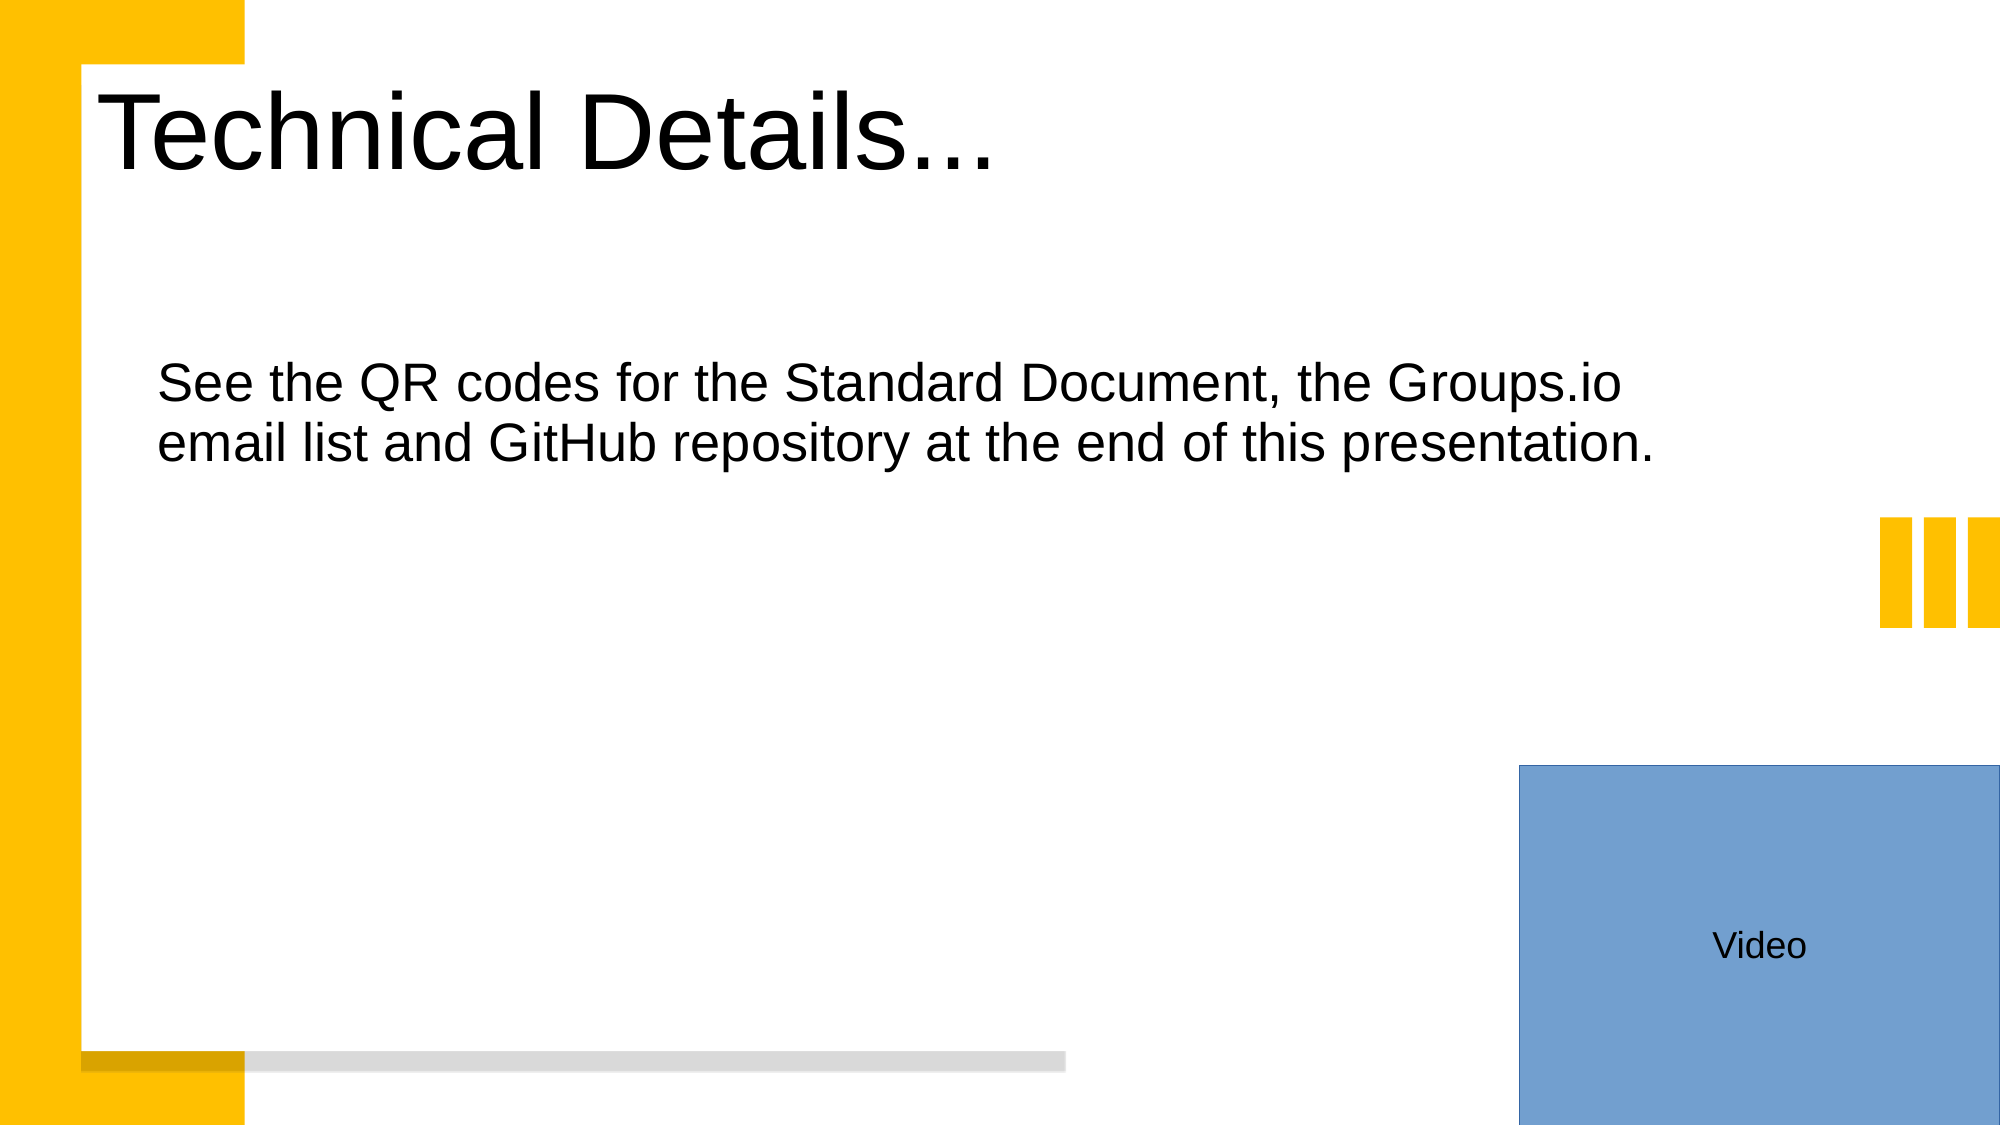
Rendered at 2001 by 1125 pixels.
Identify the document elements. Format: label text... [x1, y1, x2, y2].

text_box [0, 0, 2000, 1125]
text_box Technical Details... [81, 64, 1921, 201]
text_box Video [1519, 765, 2000, 1125]
text_box See the QR codes for the Standard Document, the Groups.io email list and GitHub repository at the end of this presentation. [142, 344, 1681, 571]
